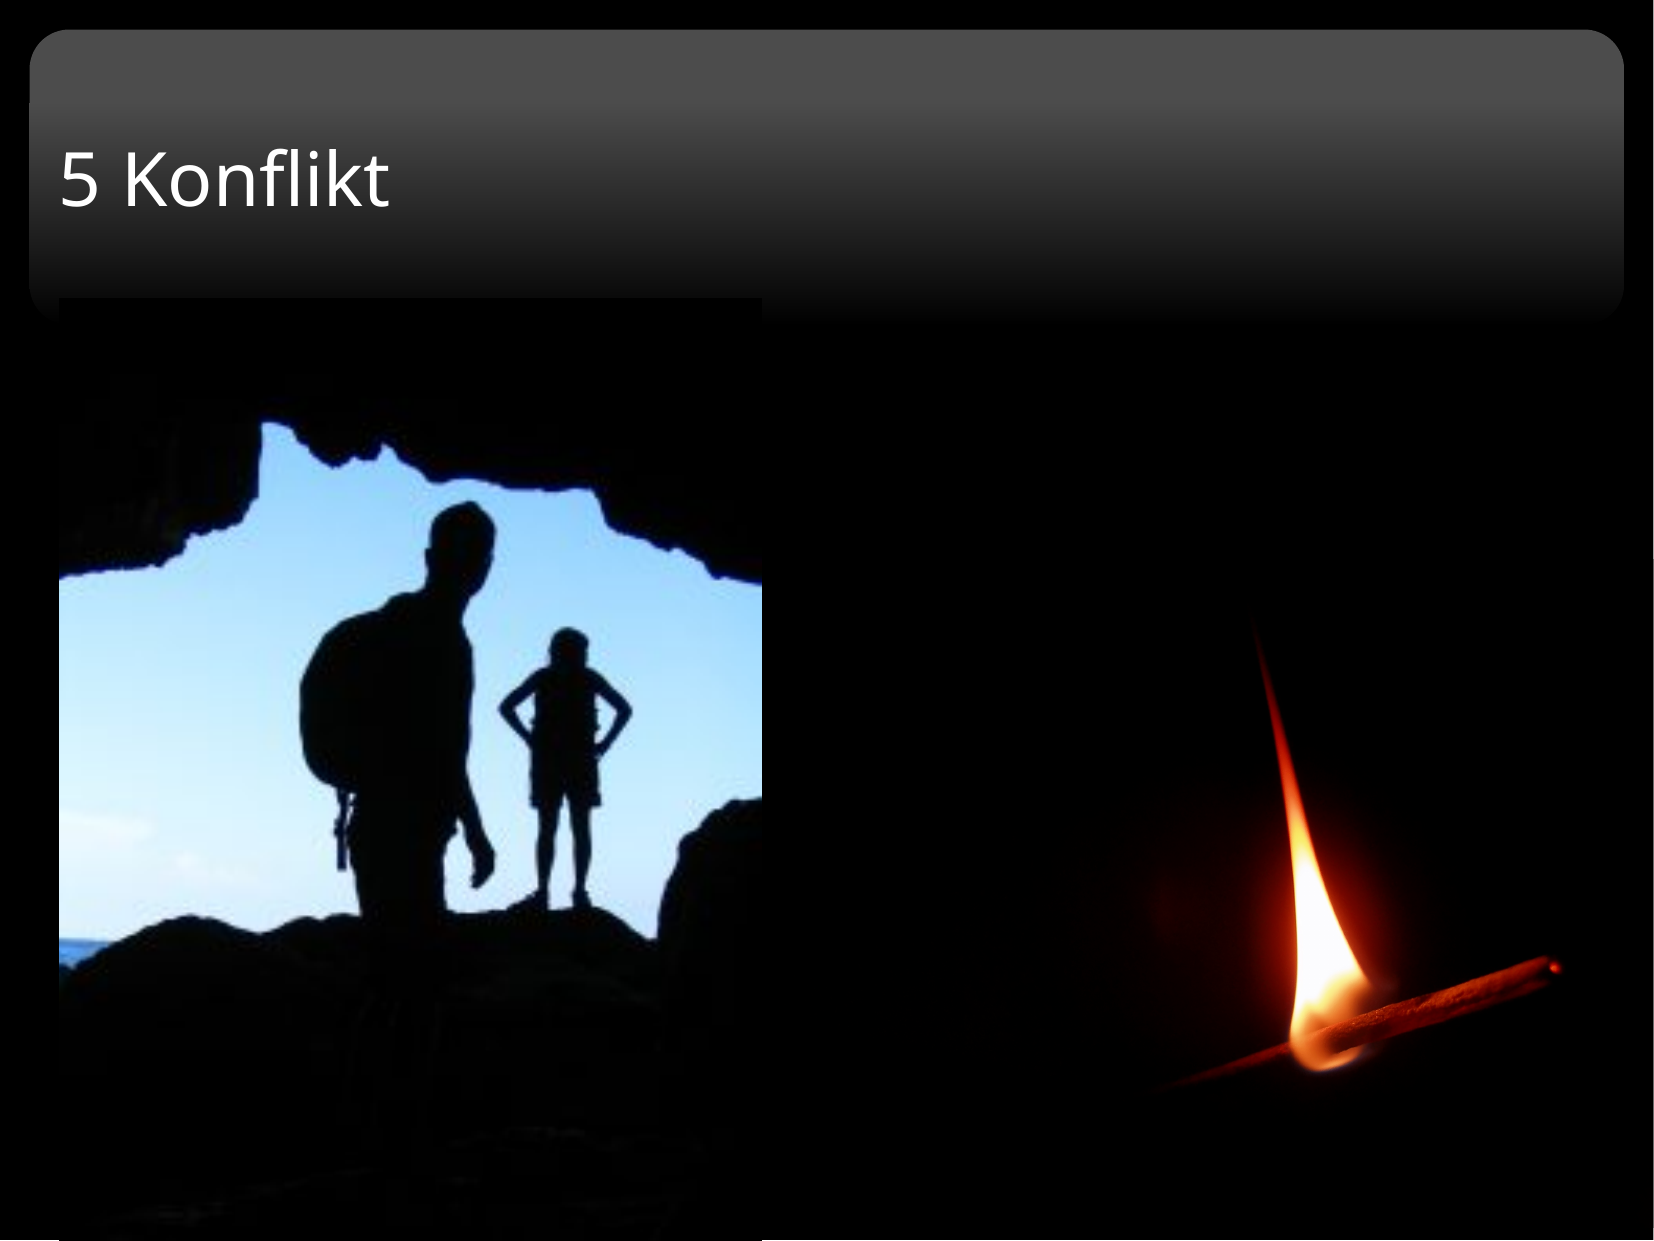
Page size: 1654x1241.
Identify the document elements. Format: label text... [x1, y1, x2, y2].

picture [59, 298, 1654, 1241]
title 5 Konflikt [59, 59, 1595, 296]
